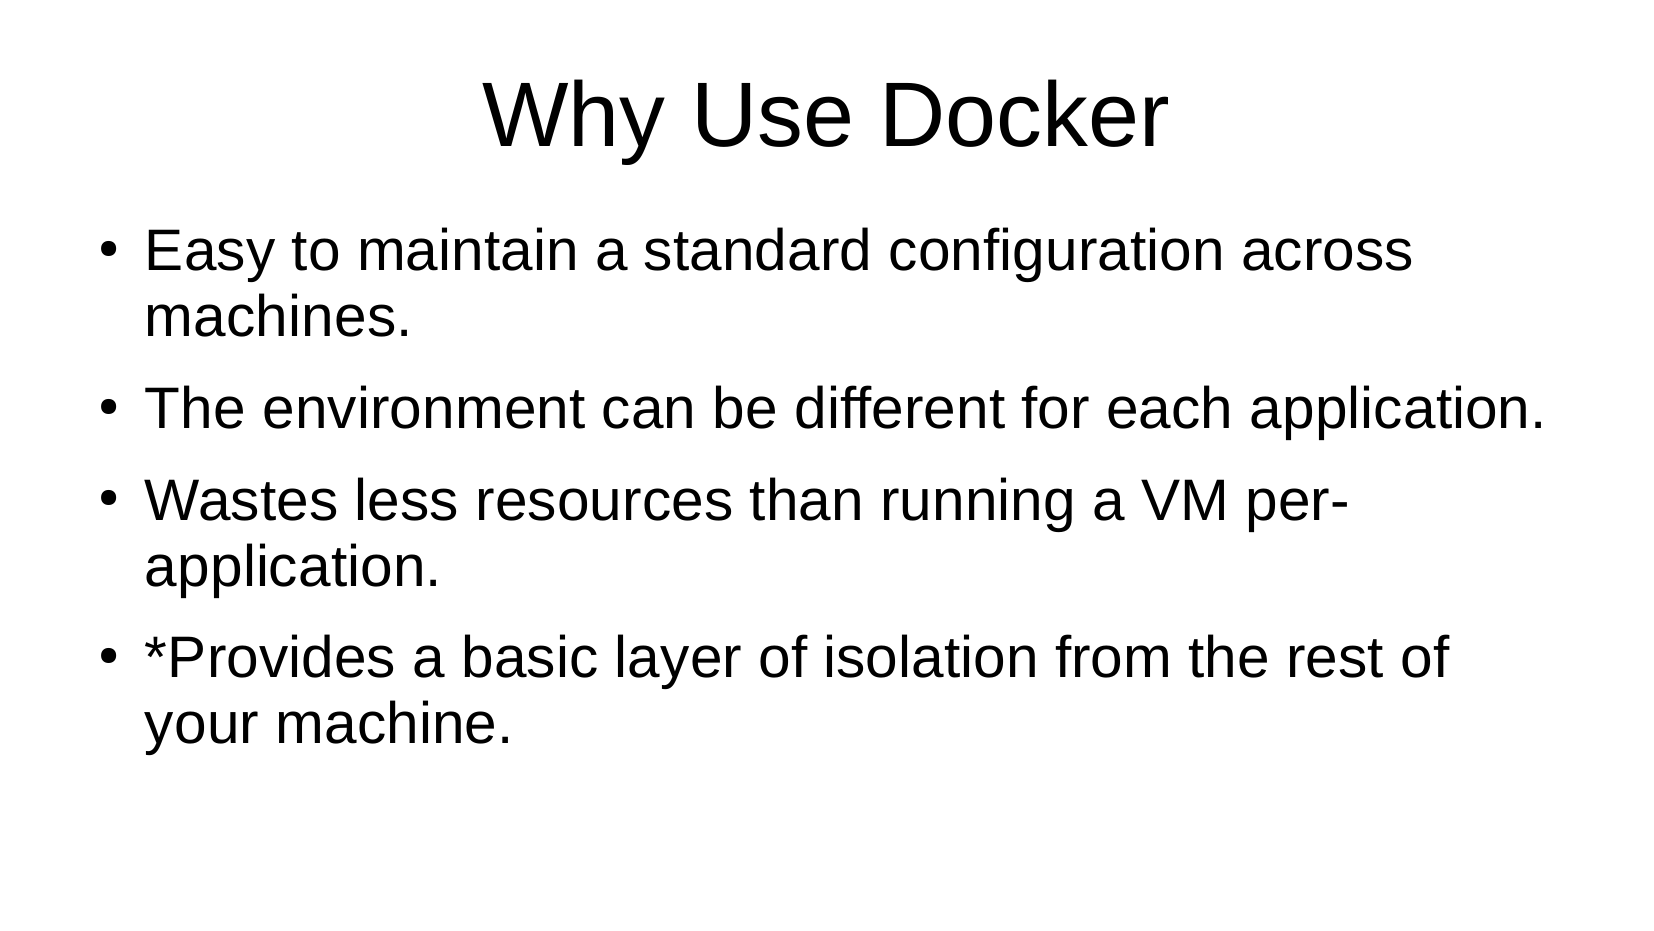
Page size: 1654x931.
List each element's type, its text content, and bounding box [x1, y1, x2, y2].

title Why Use Docker [82, 37, 1571, 193]
list Easy to maintain a standard configuration across machines. The environment can be different for each application. Wastes less resources than running a VM per-application. *Provides a basic layer of isolation from the rest of your machine. [82, 217, 1571, 758]
